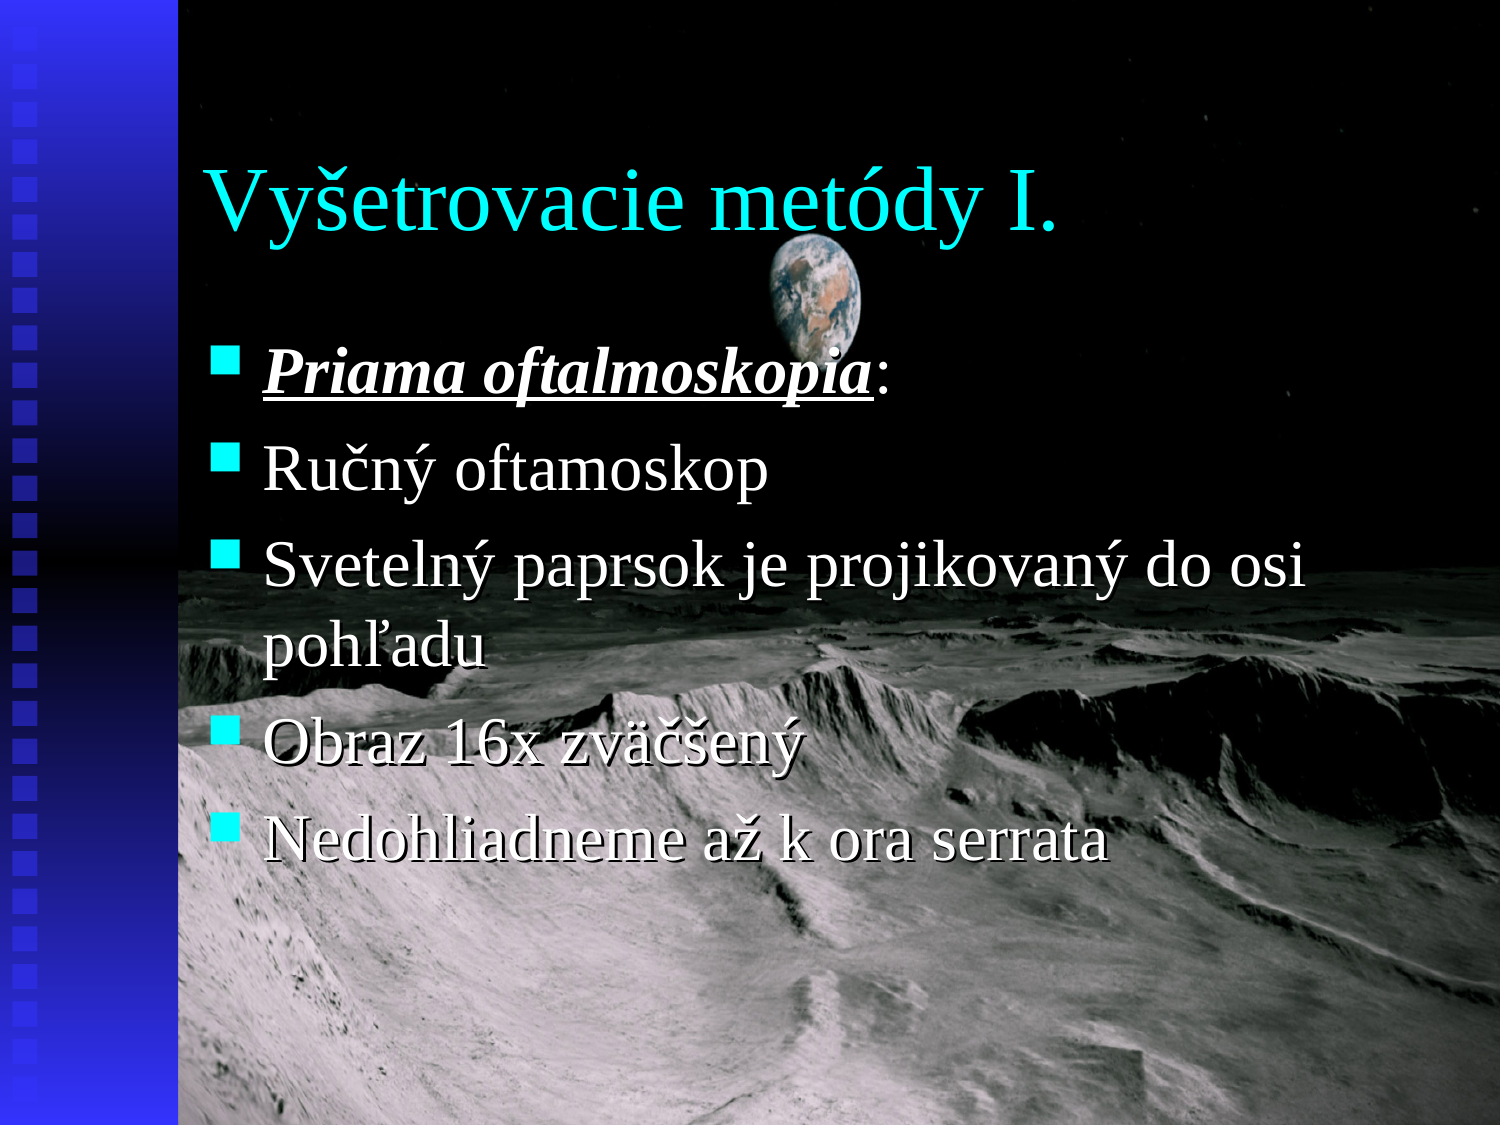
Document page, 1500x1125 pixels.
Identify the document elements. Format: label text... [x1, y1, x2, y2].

list Priama oftalmoskopia: Ručný oftamoskop Svetelný paprsok je projikovaný do osi pohľadu Obraz 16x zväčšený Nedohliadneme až k ora serrata [191, 319, 1467, 995]
title Vyšetrovacie metódy I. [187, 99, 1463, 288]
picture [0, 0, 1500, 1125]
